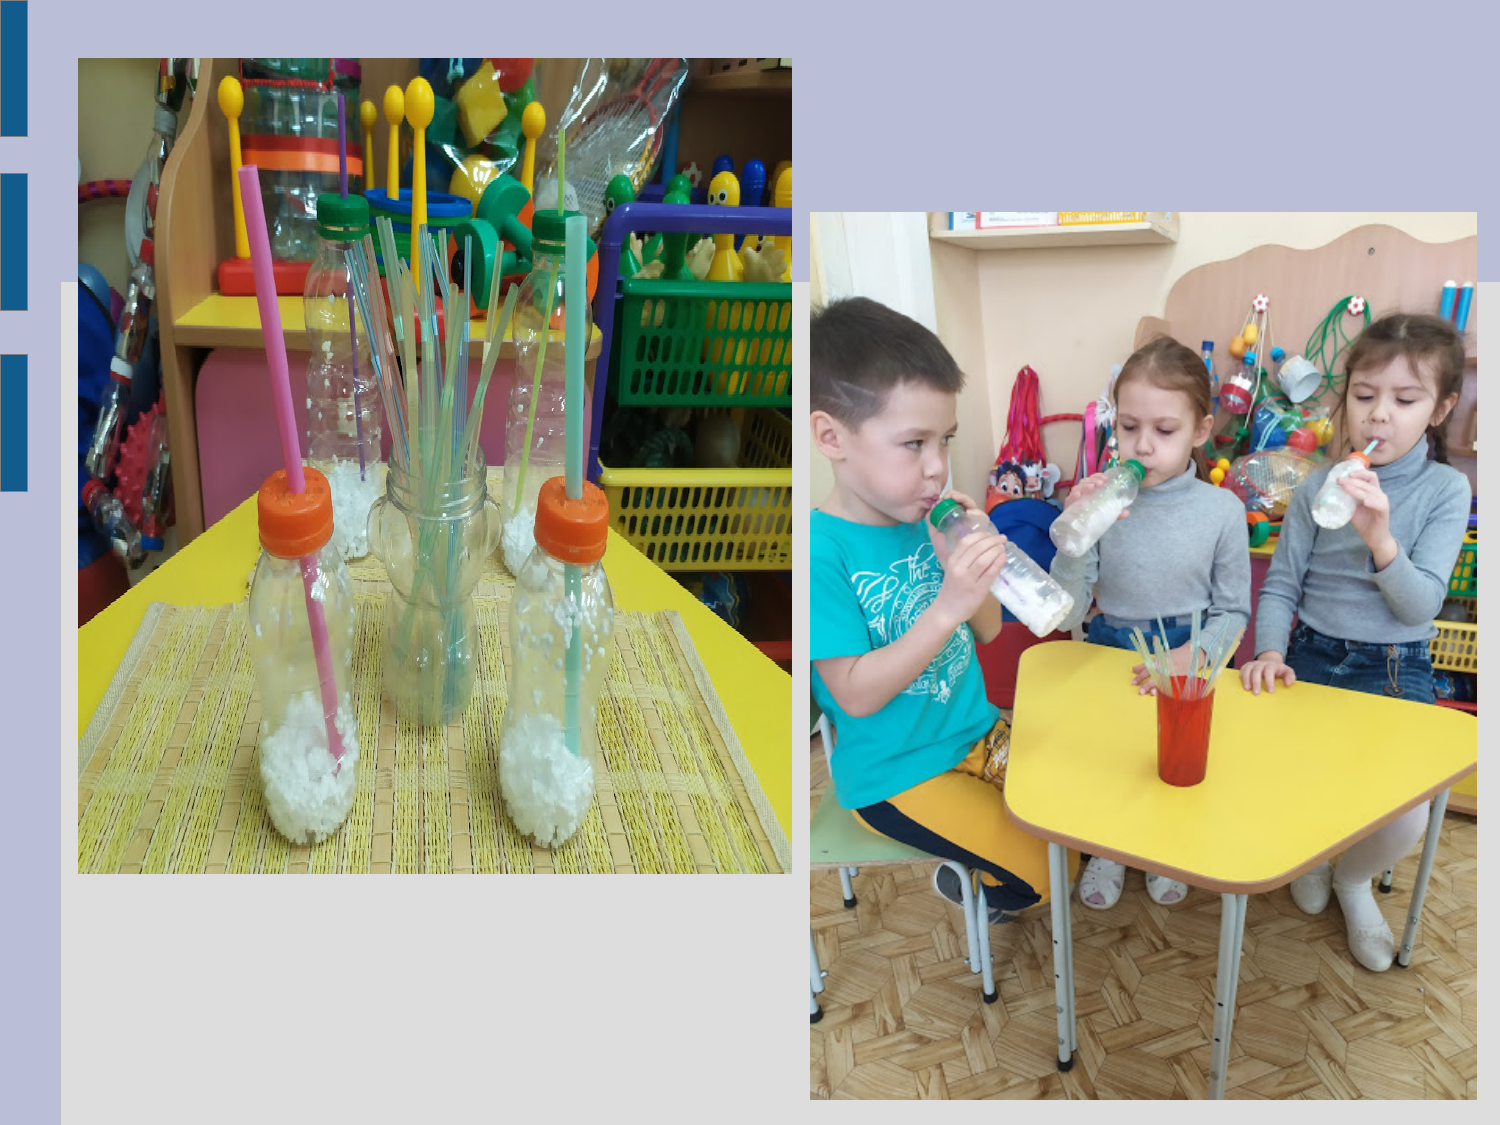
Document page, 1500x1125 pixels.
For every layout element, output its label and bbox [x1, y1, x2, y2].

picture [810, 212, 1477, 1101]
picture [78, 58, 792, 875]
